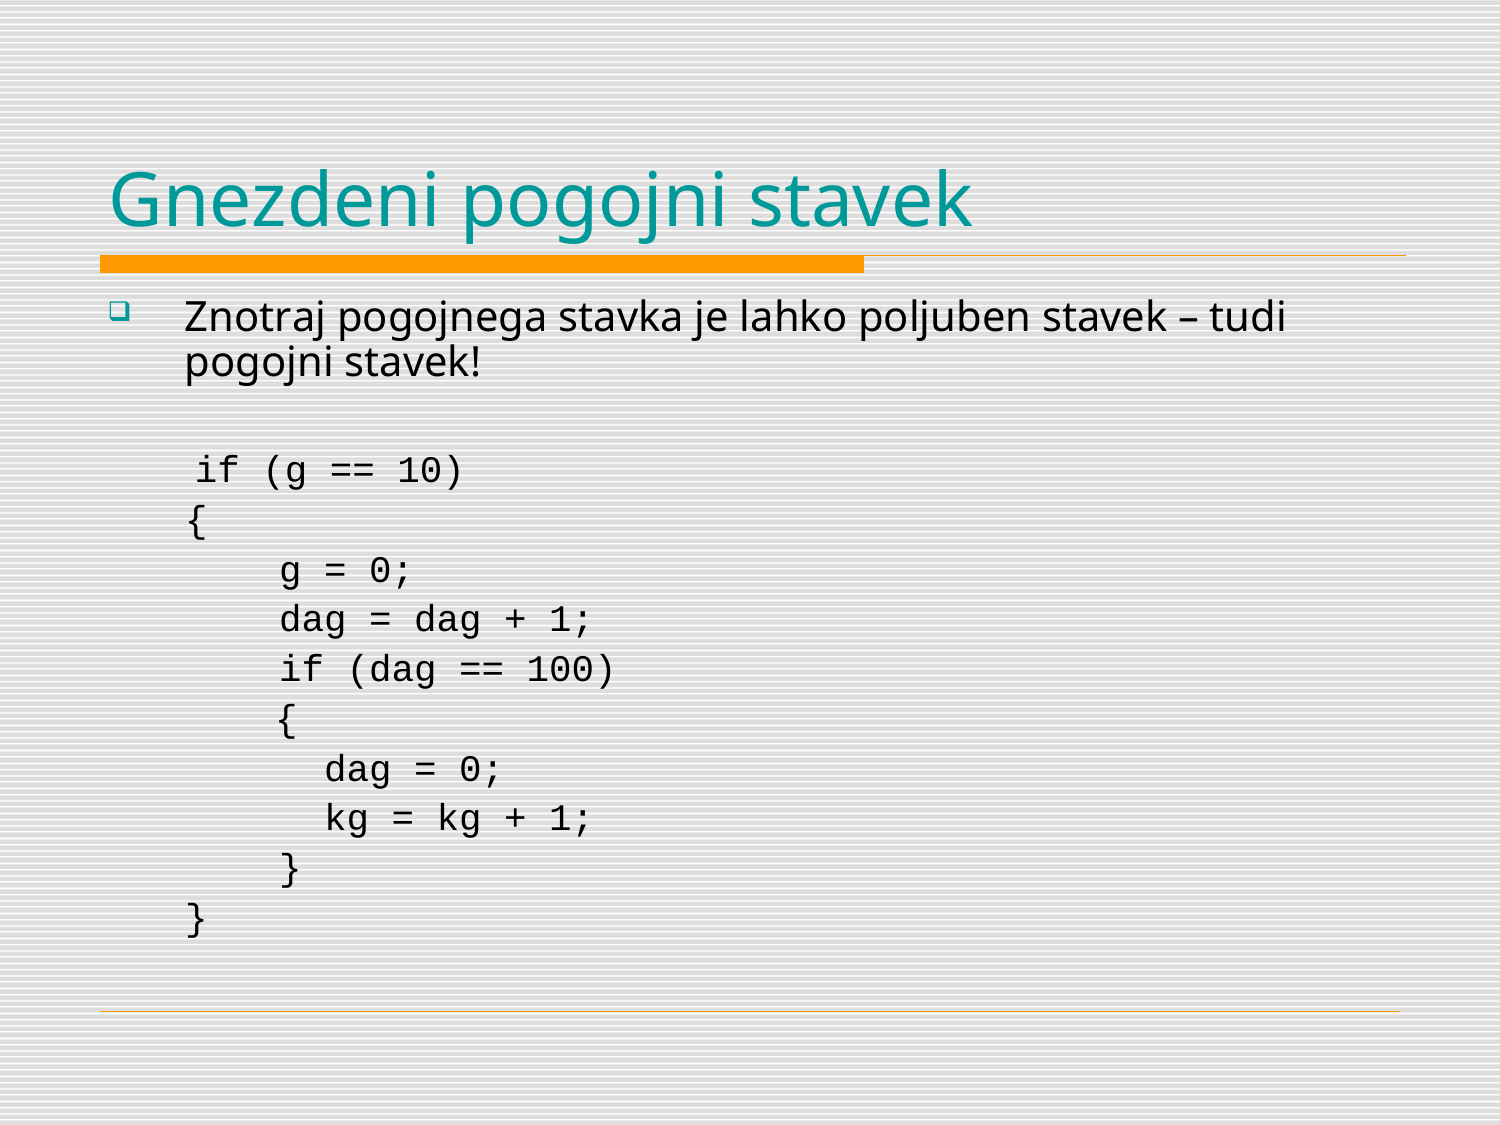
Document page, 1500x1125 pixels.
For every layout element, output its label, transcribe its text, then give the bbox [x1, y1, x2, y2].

picture [0, 0, 1500, 1125]
list Znotraj pogojnega stavka je lahko poljuben stavek – tudi pogojni stavek! if (g == 10) { g = 0; dag = dag + 1; if (dag == 100) { dag = 0; kg = kg + 1; } } [92, 287, 1406, 988]
title Gnezdeni pogojni stavek [94, 49, 1407, 250]
